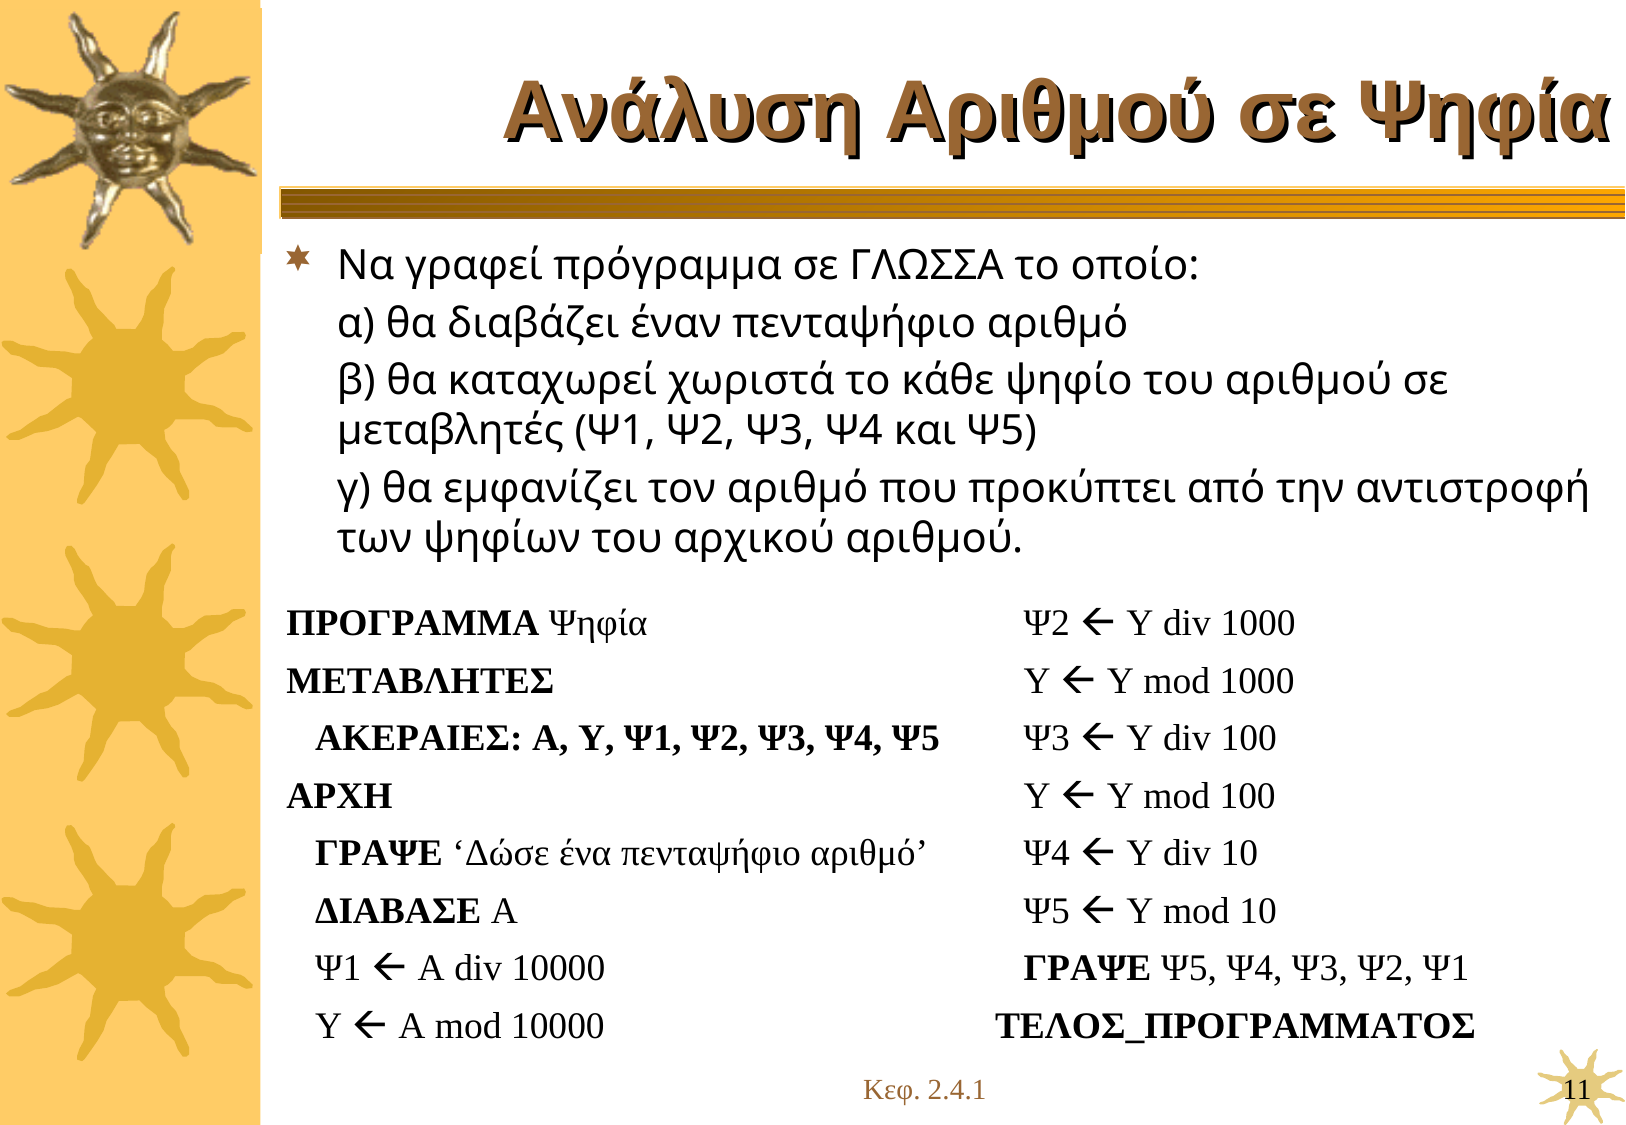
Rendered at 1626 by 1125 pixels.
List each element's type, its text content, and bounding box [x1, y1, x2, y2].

text_box Ανάλυση Αριθμού σε Ψηφία [0, 13, 1625, 164]
text_box ΠΡΟΓΡΑΜΜΑ Ψηφία ΜΕΤΑΒΛΗΤΕΣ ΑΚΕΡΑΙΕΣ: Α, Y, Ψ1, Ψ2, Ψ3, Ψ4, Ψ5 ΑΡΧΗ ΓΡΑΨΕ ‘Δώσε ένα πενταψήφιο αριθμό’ ΔΙΑΒΑΣΕ Α Ψ1  Α div 10000 Y  Α mod 10000 [271, 590, 969, 1063]
text_box Να γραφεί πρόγραμμα σε ΓΛΩΣΣΑ το οποίο: α) θα διαβάζει έναν πενταψήφιο αριθμό β) θα καταχωρεί χωριστά το κάθε ψηφίο του αριθμού σε μεταβλητές (Ψ1, Ψ2, Ψ3, Ψ4 και Ψ5) γ) θα εμφανίζει τον αριθμό που προκύπτει από την αντιστροφή των ψηφίων του αρχικού αριθμού. [265, 230, 1626, 569]
picture [1, 164, 262, 254]
text_box Ψ2  Y div 1000 Y  Y mod 1000 Ψ3  Y div 100 Y  Y mod 100 Ψ4  Y div 10 Ψ5  Y mod 10 ΓΡΑΨΕ Ψ5, Ψ4, Ψ3, Ψ2, Ψ1 ΤΕΛΟΣ_ΠΡΟΓΡΑΜΜΑΤΟΣ [980, 590, 1626, 1063]
picture [1, 8, 262, 13]
